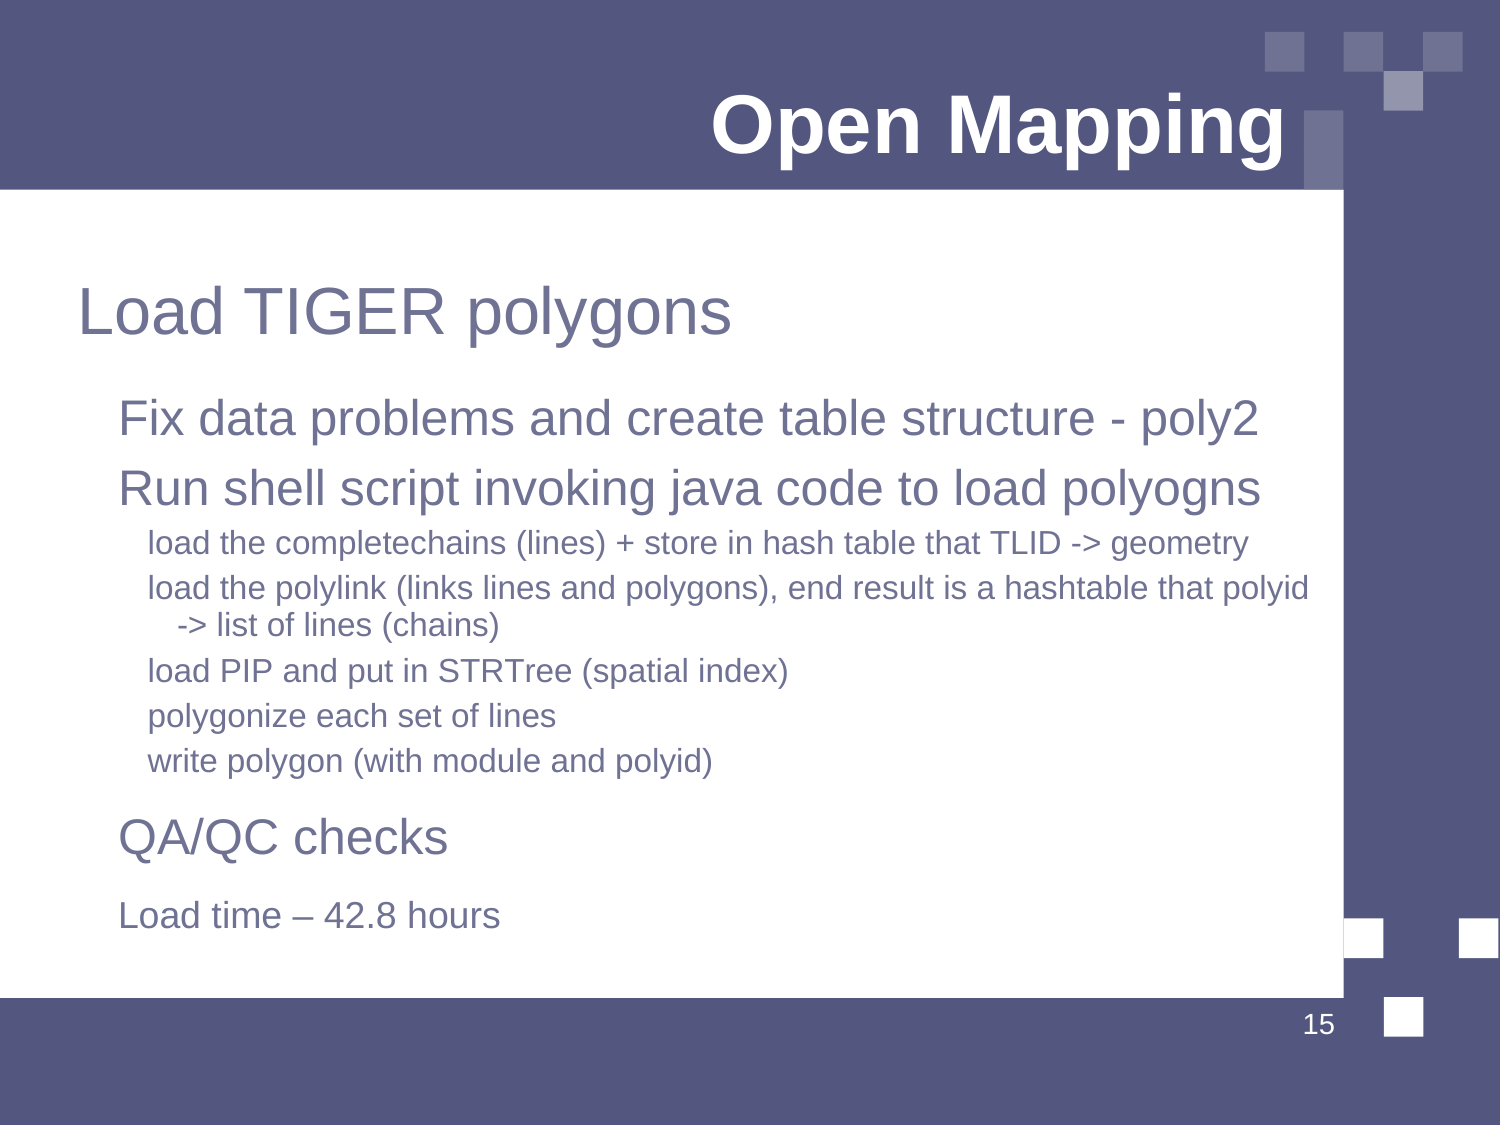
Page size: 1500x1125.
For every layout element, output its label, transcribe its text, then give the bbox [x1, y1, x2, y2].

list Load TIGER polygons Fix data problems and create table structure - poly2 Run shell script invoking java code to load polyogns load the completechains (lines) + store in hash table that TLID -> geometry load the polylink (links lines and polygons), end result is a hashtable that polyid -> list of lines (chains) load PIP and put in STRTree (spatial index) polygonize each set of lines write polygon (with module and polyid) QA/QC checks Load time – 42.8 hours [59, 236, 1329, 931]
title Open Mapping [58, 74, 1288, 176]
